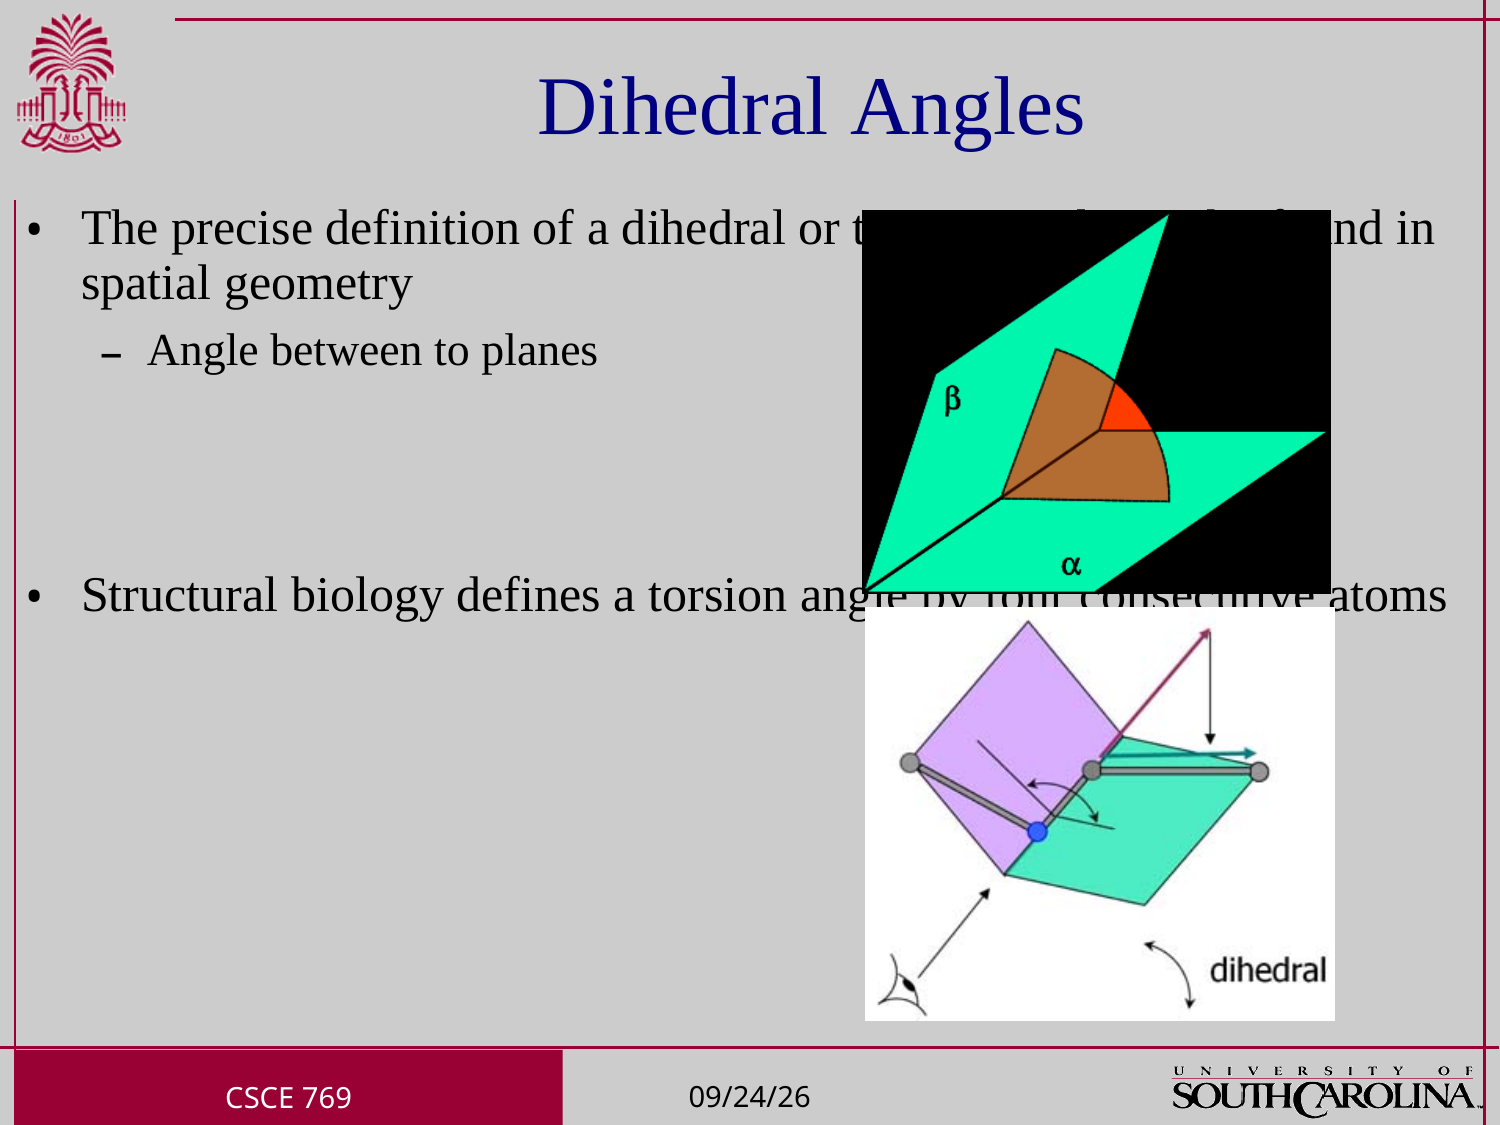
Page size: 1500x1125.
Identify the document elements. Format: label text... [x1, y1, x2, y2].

list The precise definition of a dihedral or torsion angle can be found in spatial geometry Angle between to planes Structural biology defines a torsion angle by four consecutive atoms [24, 200, 733, 1013]
picture [12, 12, 131, 155]
picture [1162, 1049, 1483, 1125]
picture [865, 607, 1335, 1021]
picture [862, 210, 1331, 594]
title Dihedral Angles [174, 24, 1450, 188]
